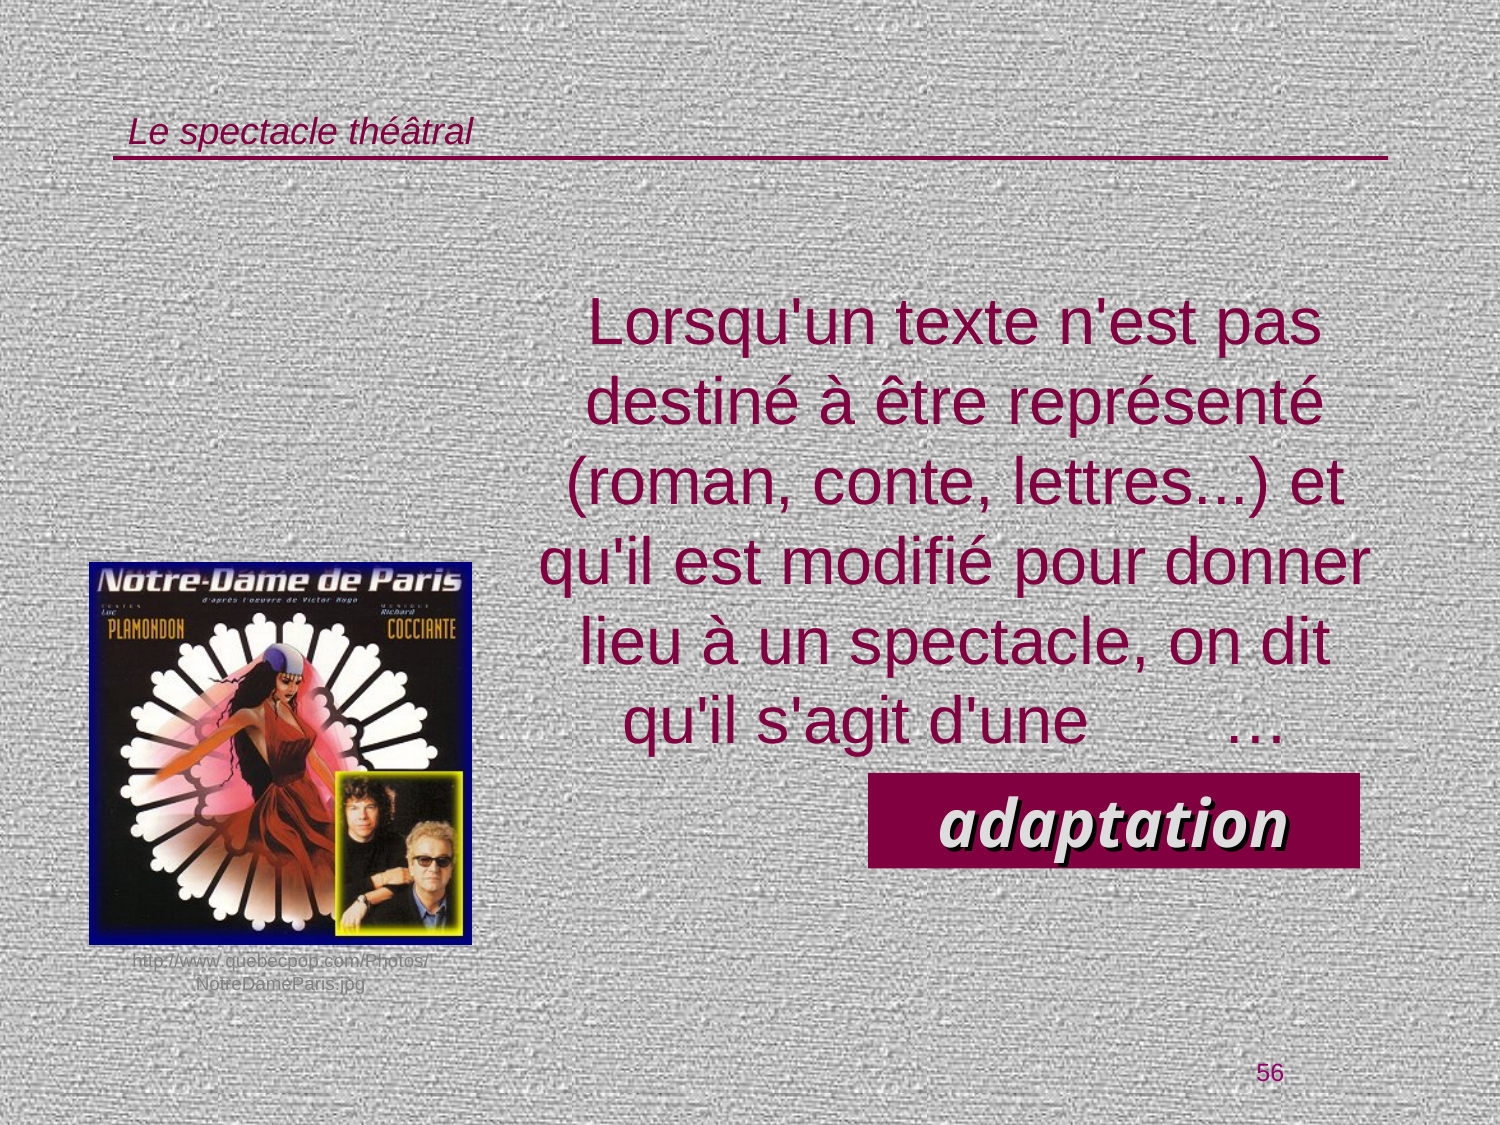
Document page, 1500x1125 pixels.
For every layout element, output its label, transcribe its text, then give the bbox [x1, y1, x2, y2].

text_box Lorsqu'un texte n'est pas destiné à être représenté (roman, conte, lettres...) et qu'il est modifié pour donner lieu à un spectacle, on dit qu'il s'agit d'une … [521, 269, 1391, 856]
picture [0, 0, 1500, 1125]
text_box adaptation [868, 772, 1360, 869]
text_box http://www.quebecpop.com/Photos/NotreDameParis.jpg [89, 941, 473, 1002]
